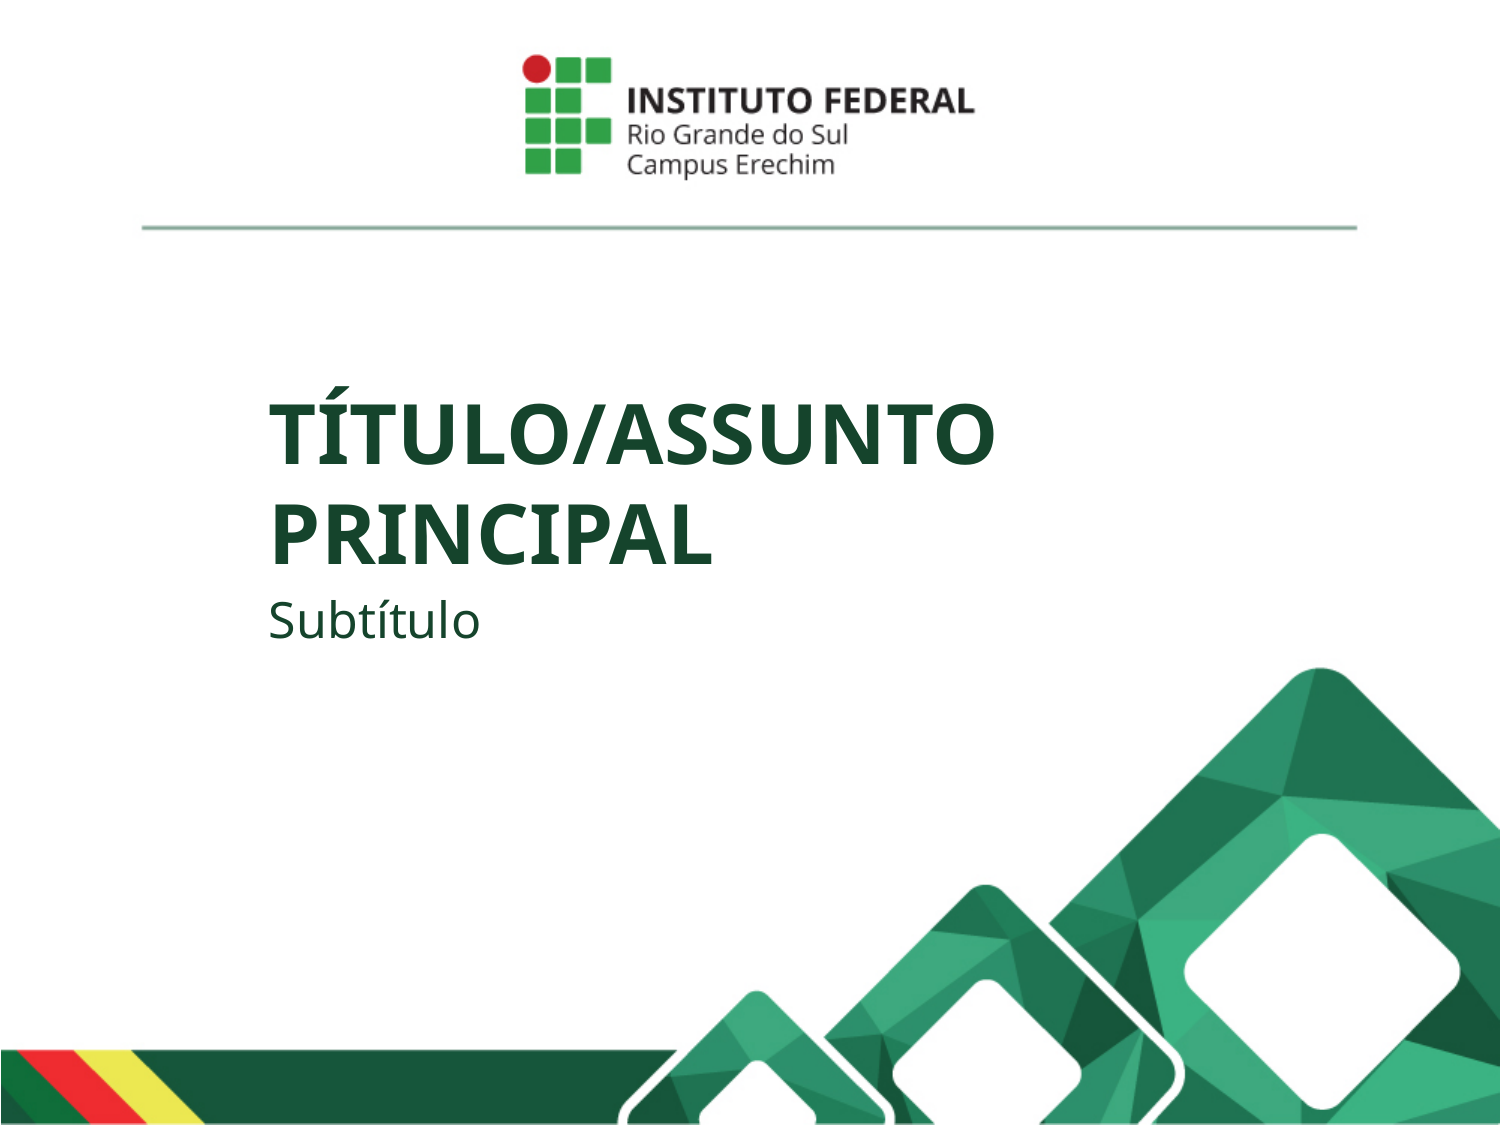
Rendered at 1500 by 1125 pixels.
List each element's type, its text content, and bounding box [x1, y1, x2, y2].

text_box TÍTULO/ASSUNTO PRINCIPAL [253, 373, 1282, 581]
text_box Subtítulo [253, 581, 1282, 657]
picture [1, 0, 1500, 1125]
